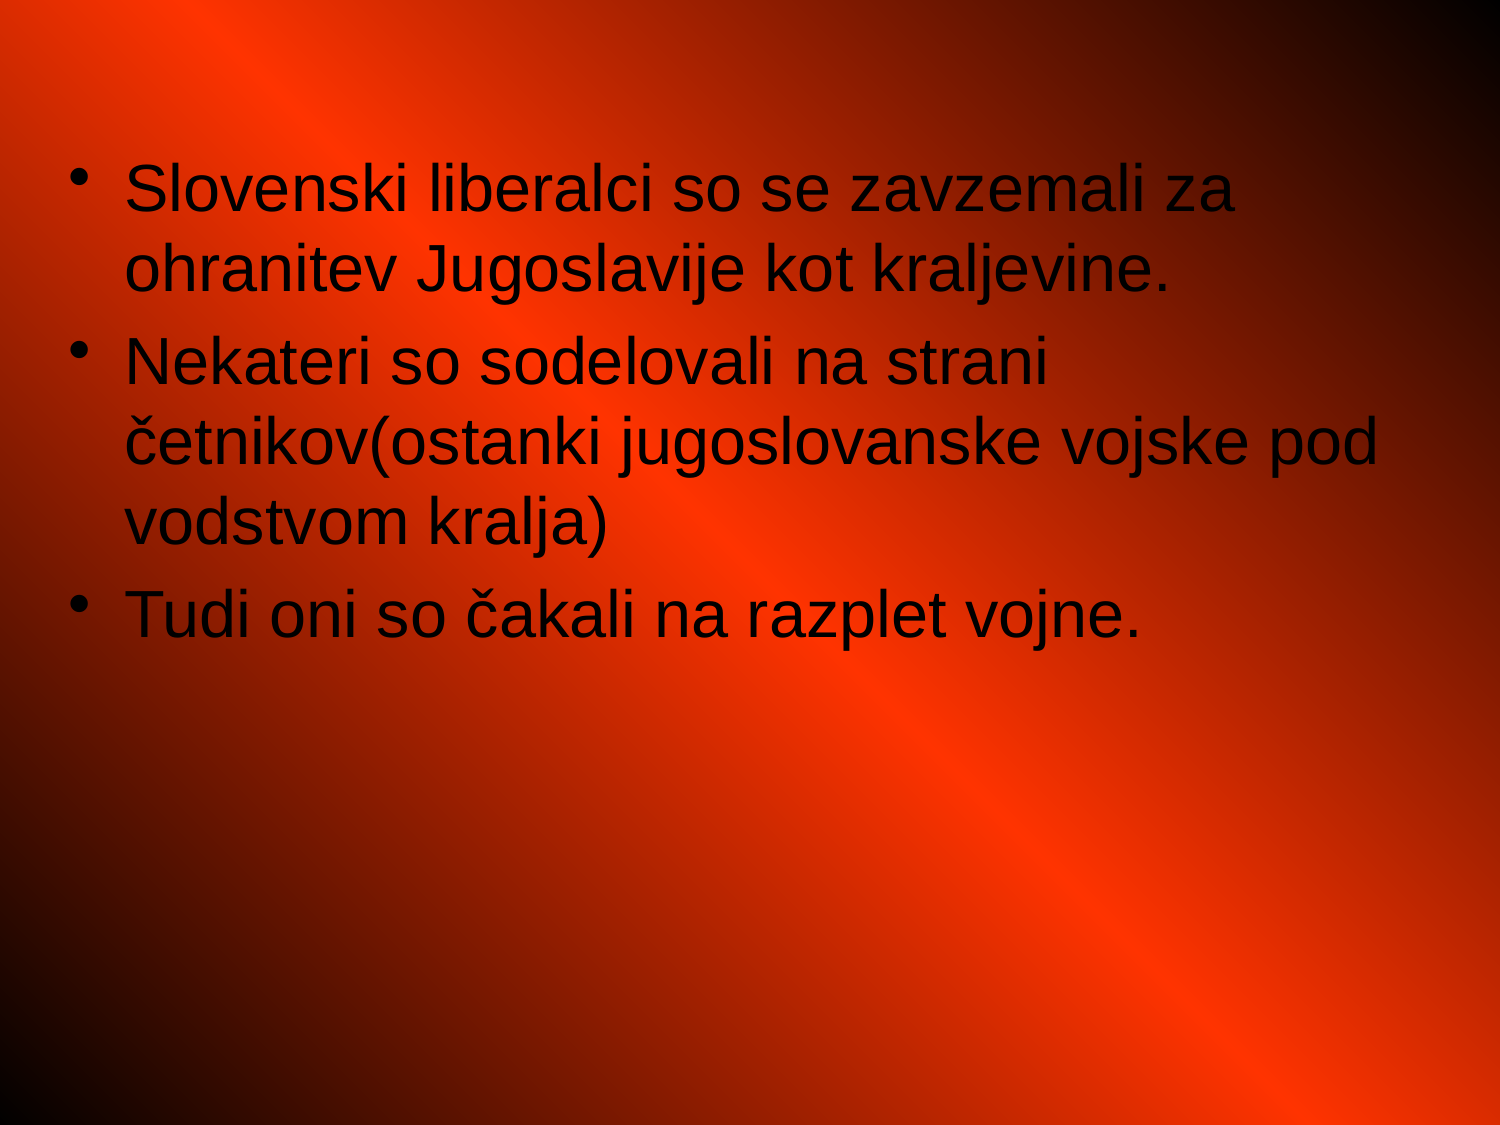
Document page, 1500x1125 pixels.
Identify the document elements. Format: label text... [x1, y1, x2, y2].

list Slovenski liberalci so se zavzemali za ohranitev Jugoslavije kot kraljevine. Nekateri so sodelovali na strani četnikov(ostanki jugoslovanske vojske pod vodstvom kralja) Tudi oni so čakali na razplet vojne. [53, 137, 1425, 1088]
